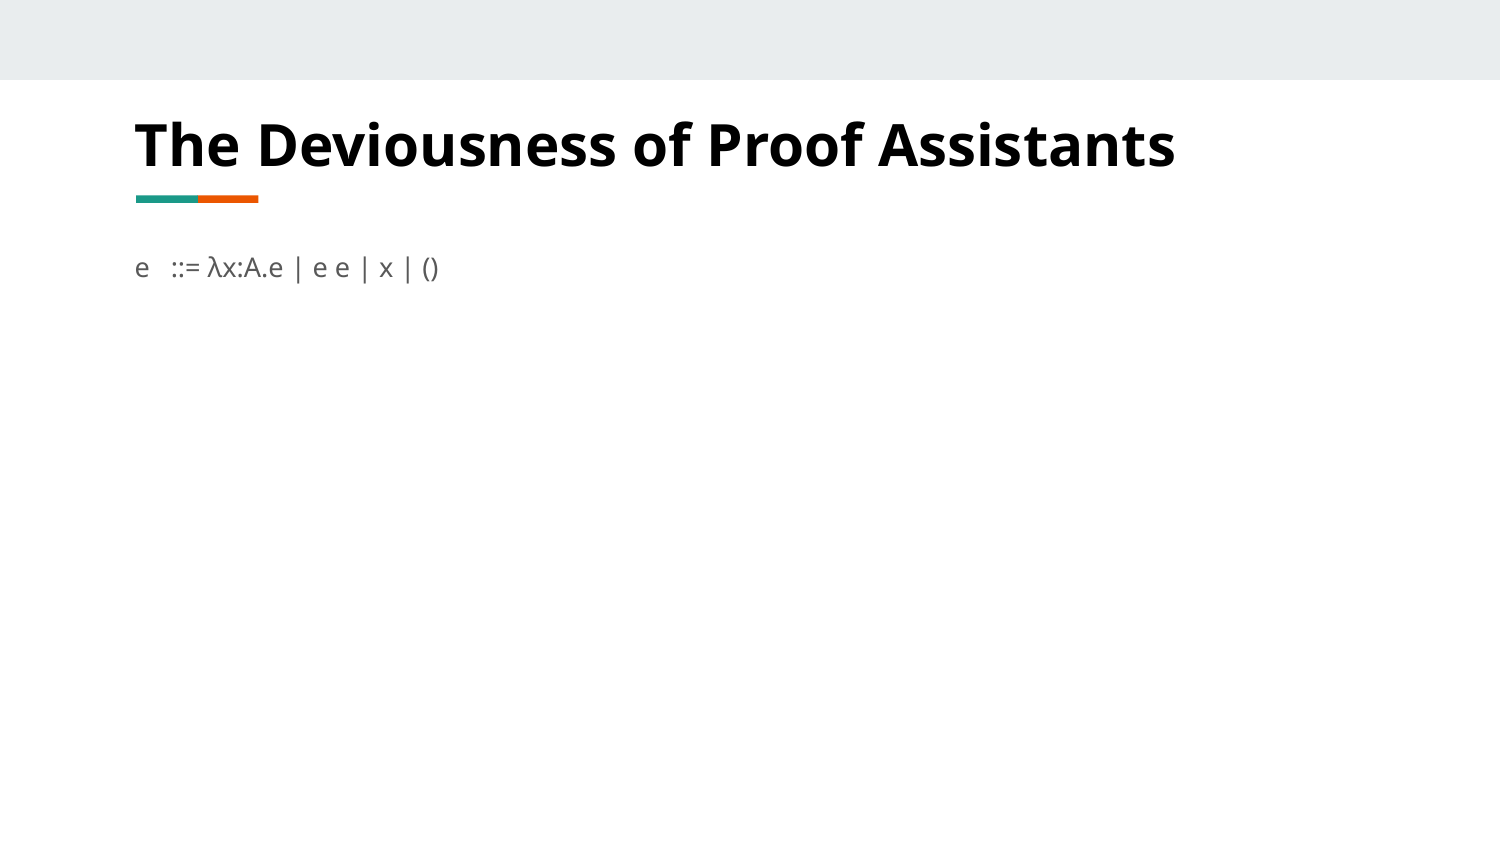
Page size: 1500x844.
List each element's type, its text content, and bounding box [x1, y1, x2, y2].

list e ::= λx:A.e | e e | x | () [119, 235, 739, 712]
title The Deviousness of Proof Assistants [119, 93, 1381, 182]
